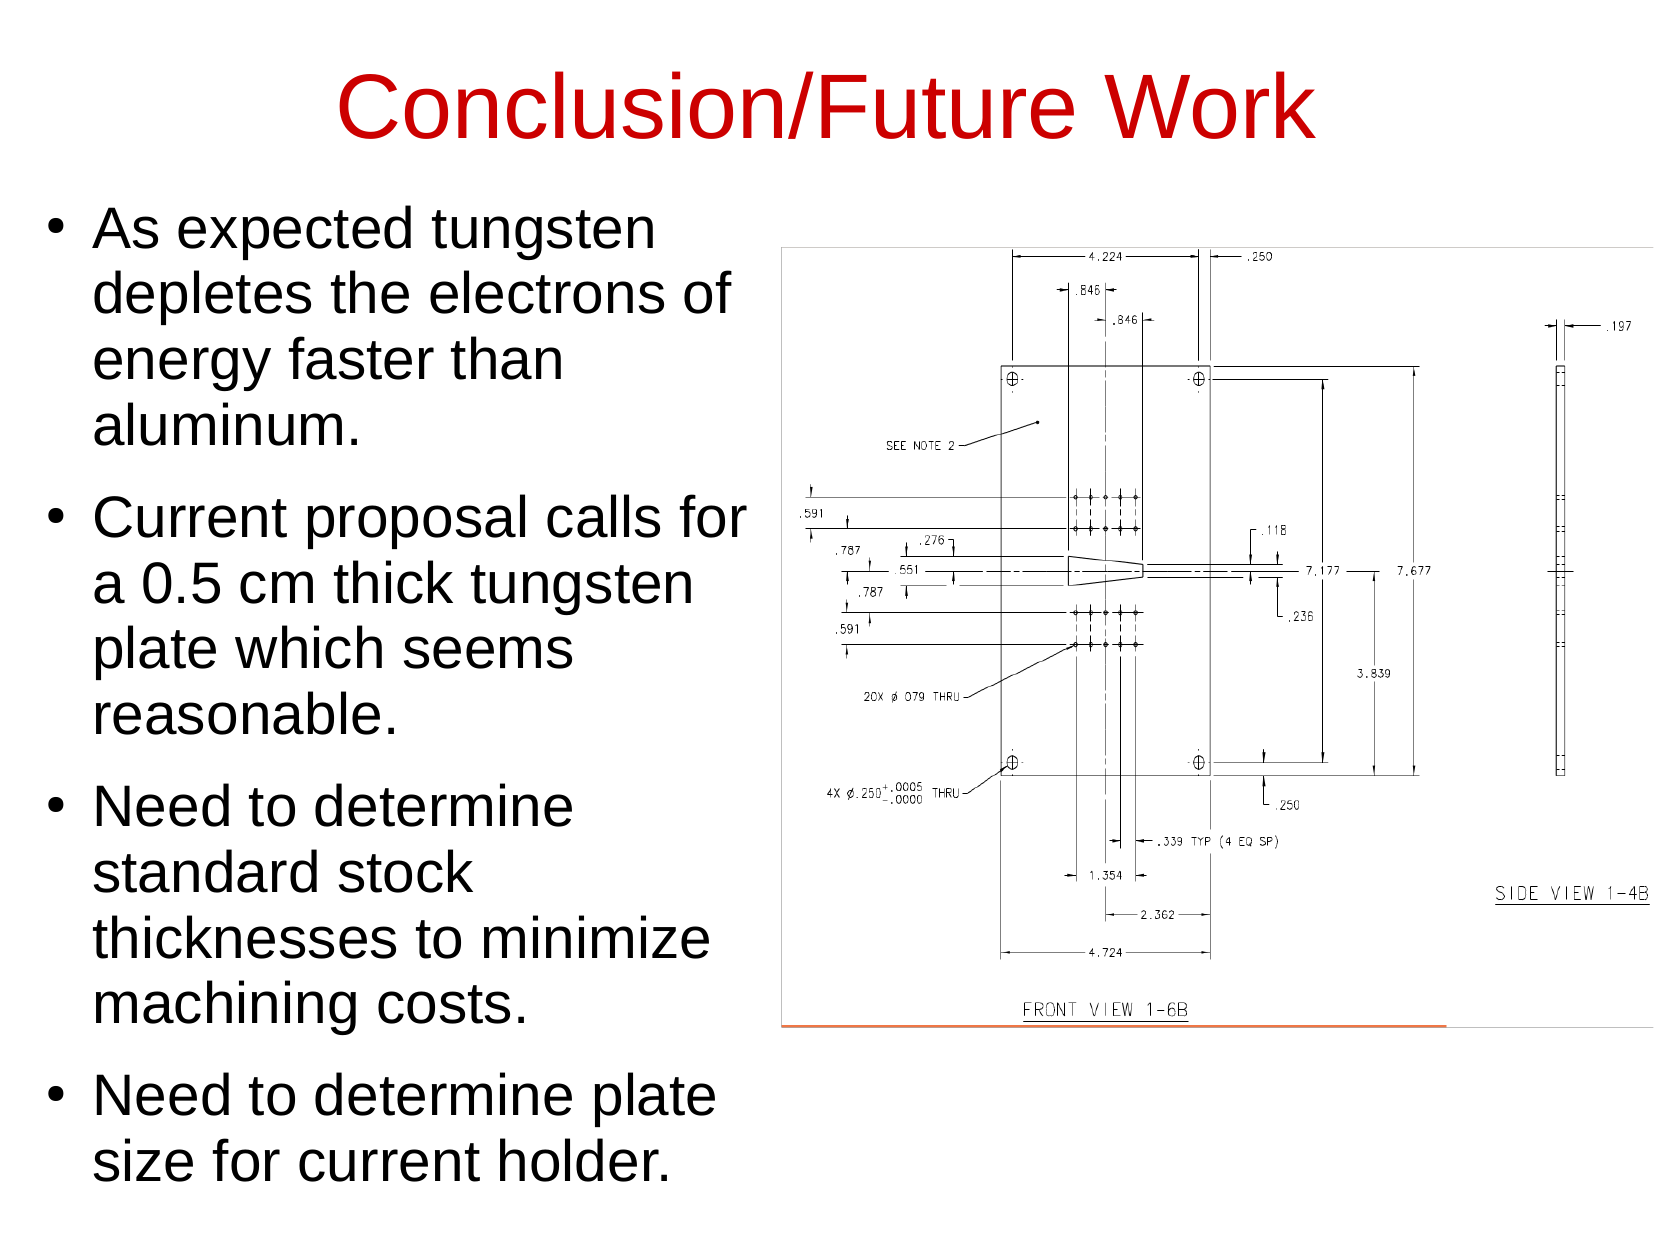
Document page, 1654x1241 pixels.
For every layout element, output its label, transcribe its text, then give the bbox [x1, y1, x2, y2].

picture [545, 194, 1654, 1029]
title Conclusion/Future Work [82, 2, 1571, 195]
list As expected tungsten depletes the electrons of energy faster than aluminum. Current proposal calls for a 0.5 cm thick tungsten plate which seems reasonable. Need to determine standard stock thicknesses to minimize machining costs. Need to determine plate size for current holder. [30, 195, 781, 1201]
